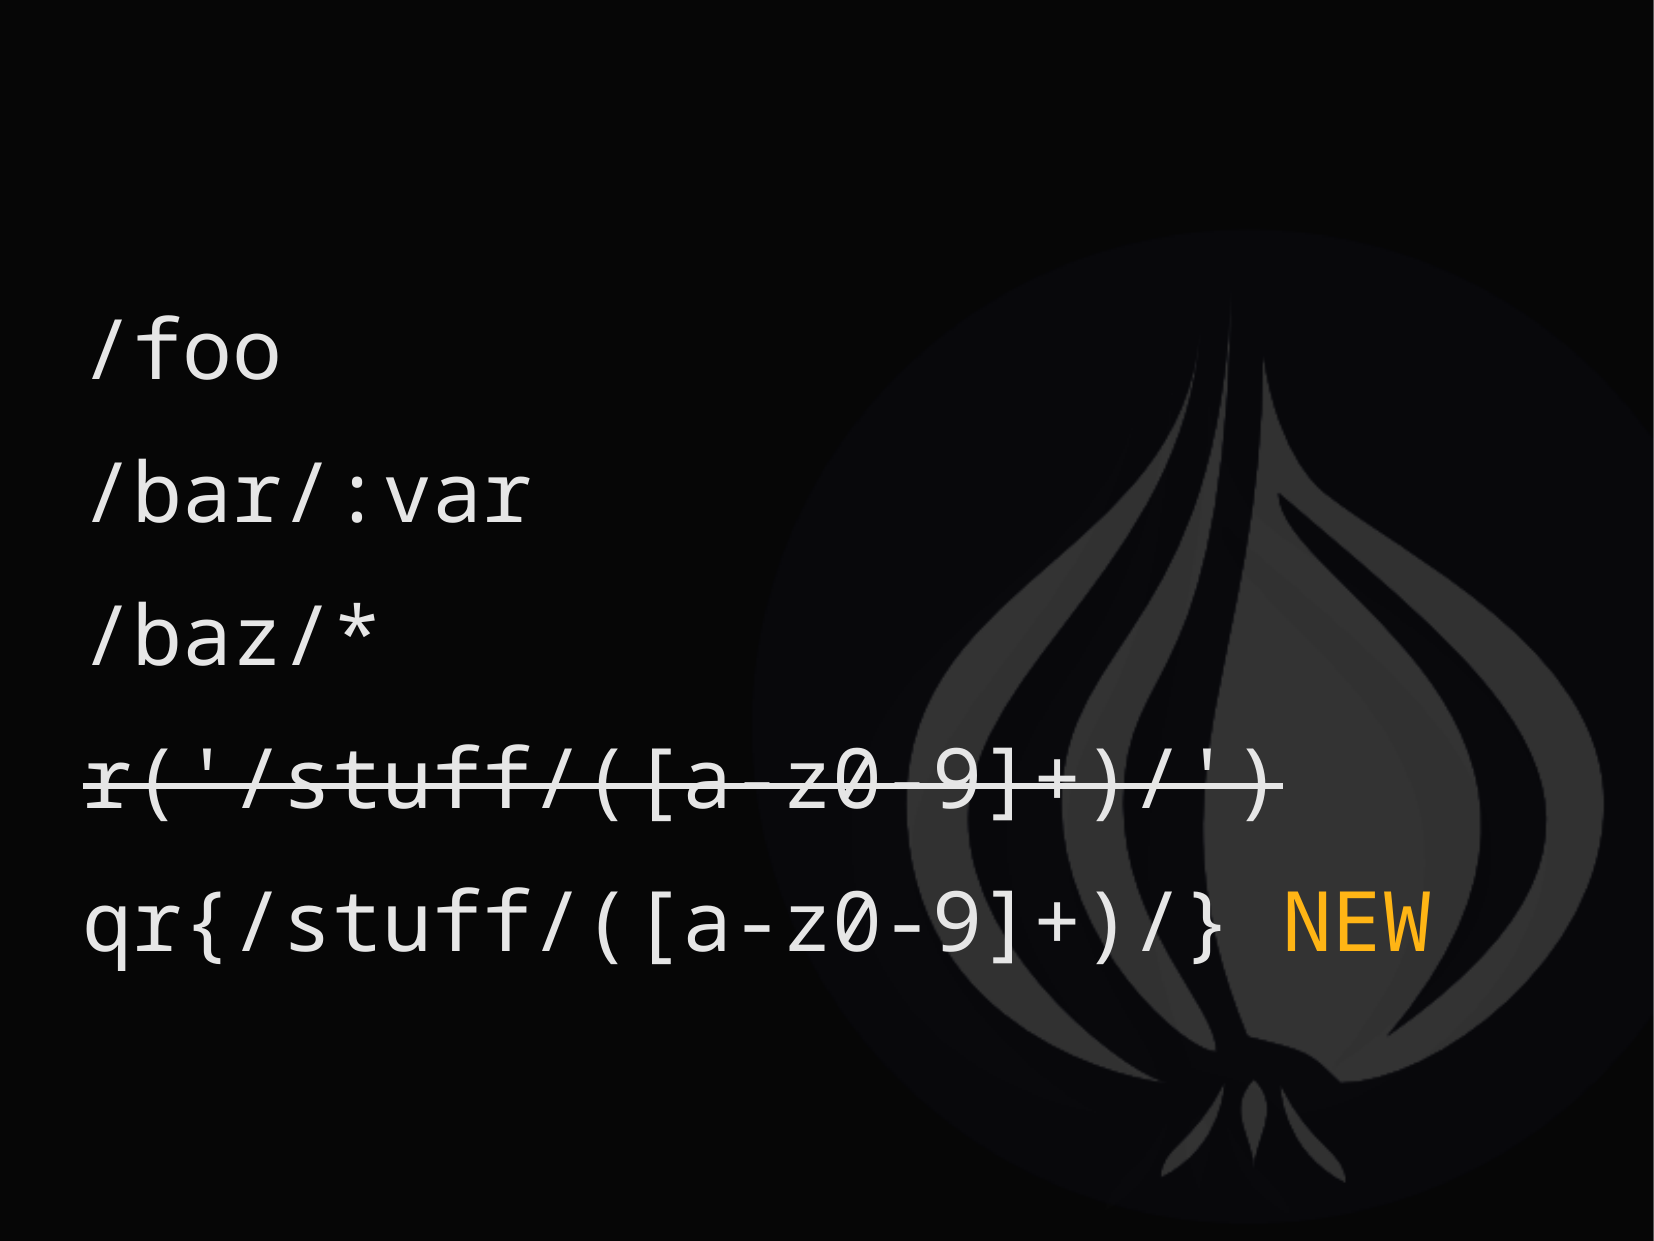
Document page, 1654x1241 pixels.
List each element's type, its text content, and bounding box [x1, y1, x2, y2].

list /foo /bar/:var /baz/* r('/stuff/([a-z0-9]+)/') qr{/stuff/([a-z0-9]+)/} NEW [82, 290, 1571, 1109]
picture [0, 0, 1654, 1241]
